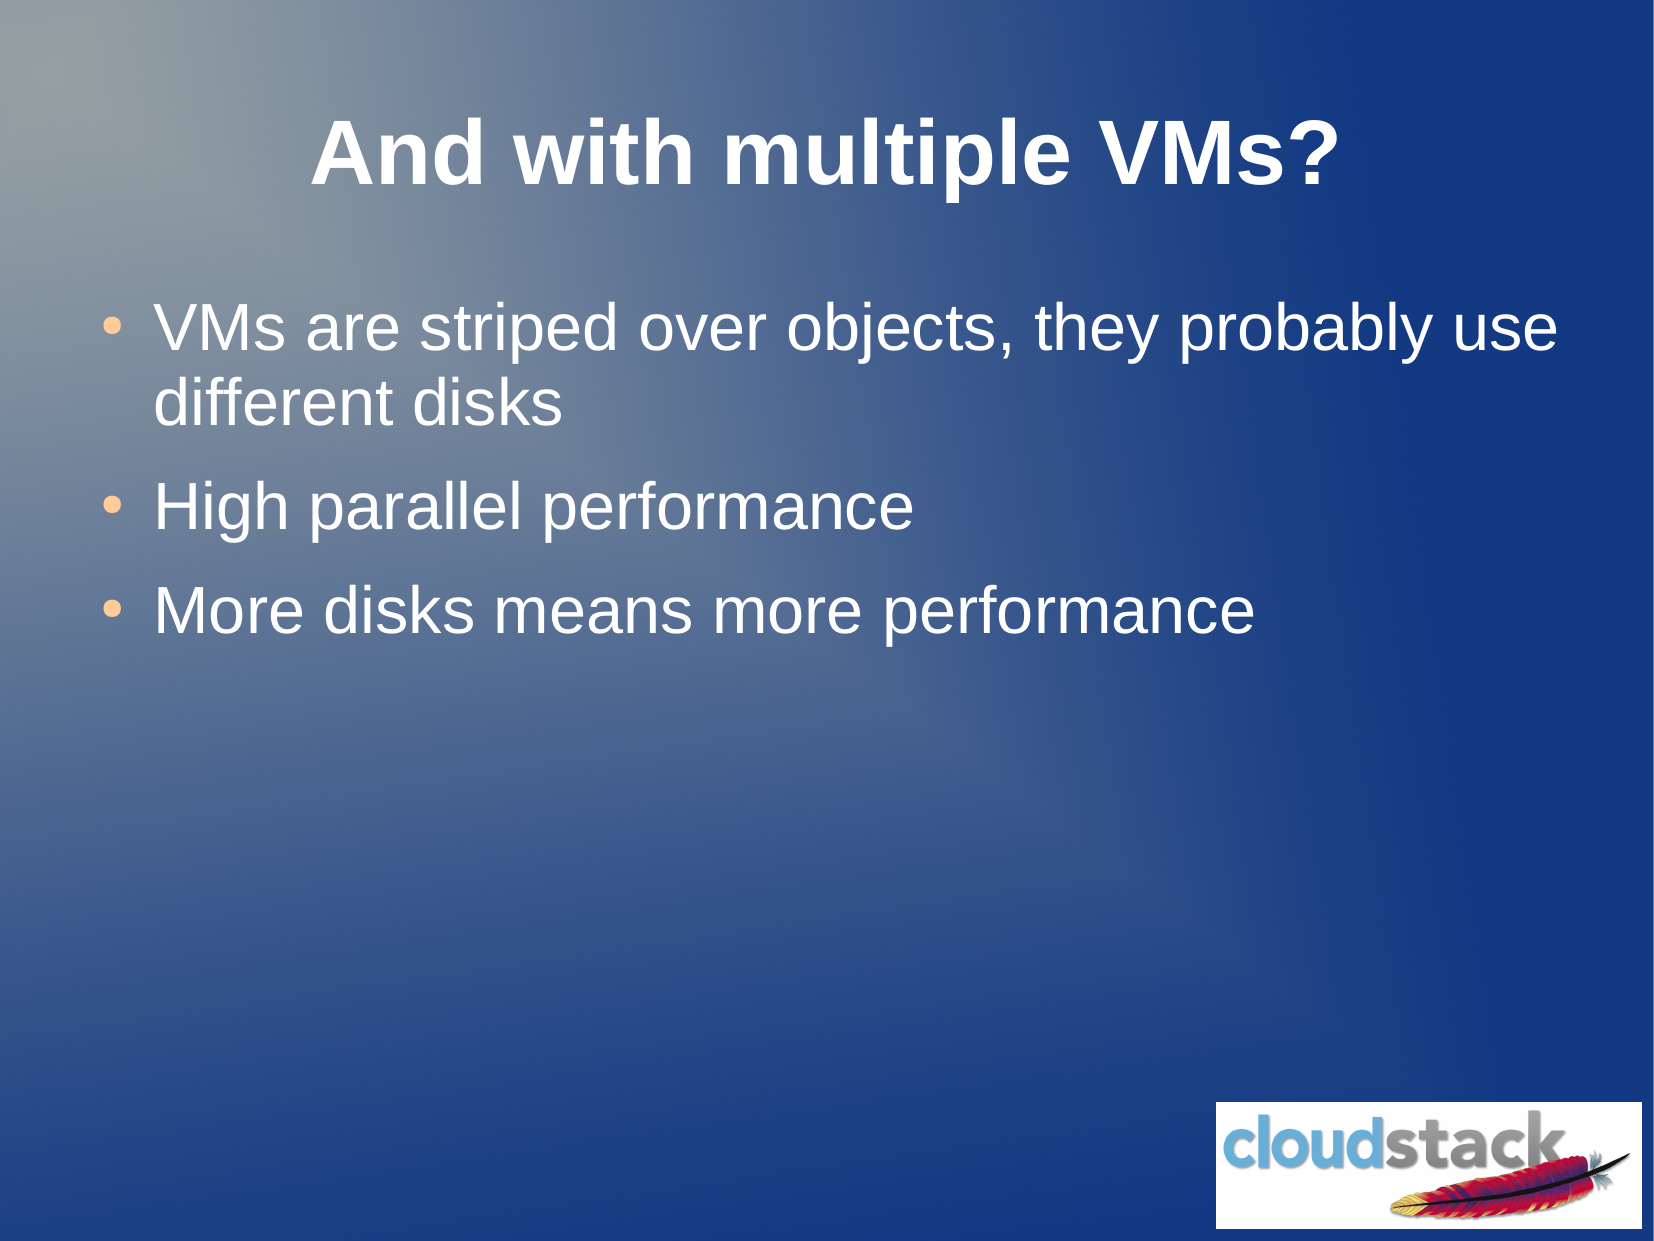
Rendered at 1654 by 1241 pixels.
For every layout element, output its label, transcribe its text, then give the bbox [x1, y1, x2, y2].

picture [0, 0, 1654, 1241]
list VMs are striped over objects, they probably use different disks High parallel performance More disks means more performance [82, 290, 1571, 1010]
title And with multiple VMs? [82, 49, 1571, 257]
